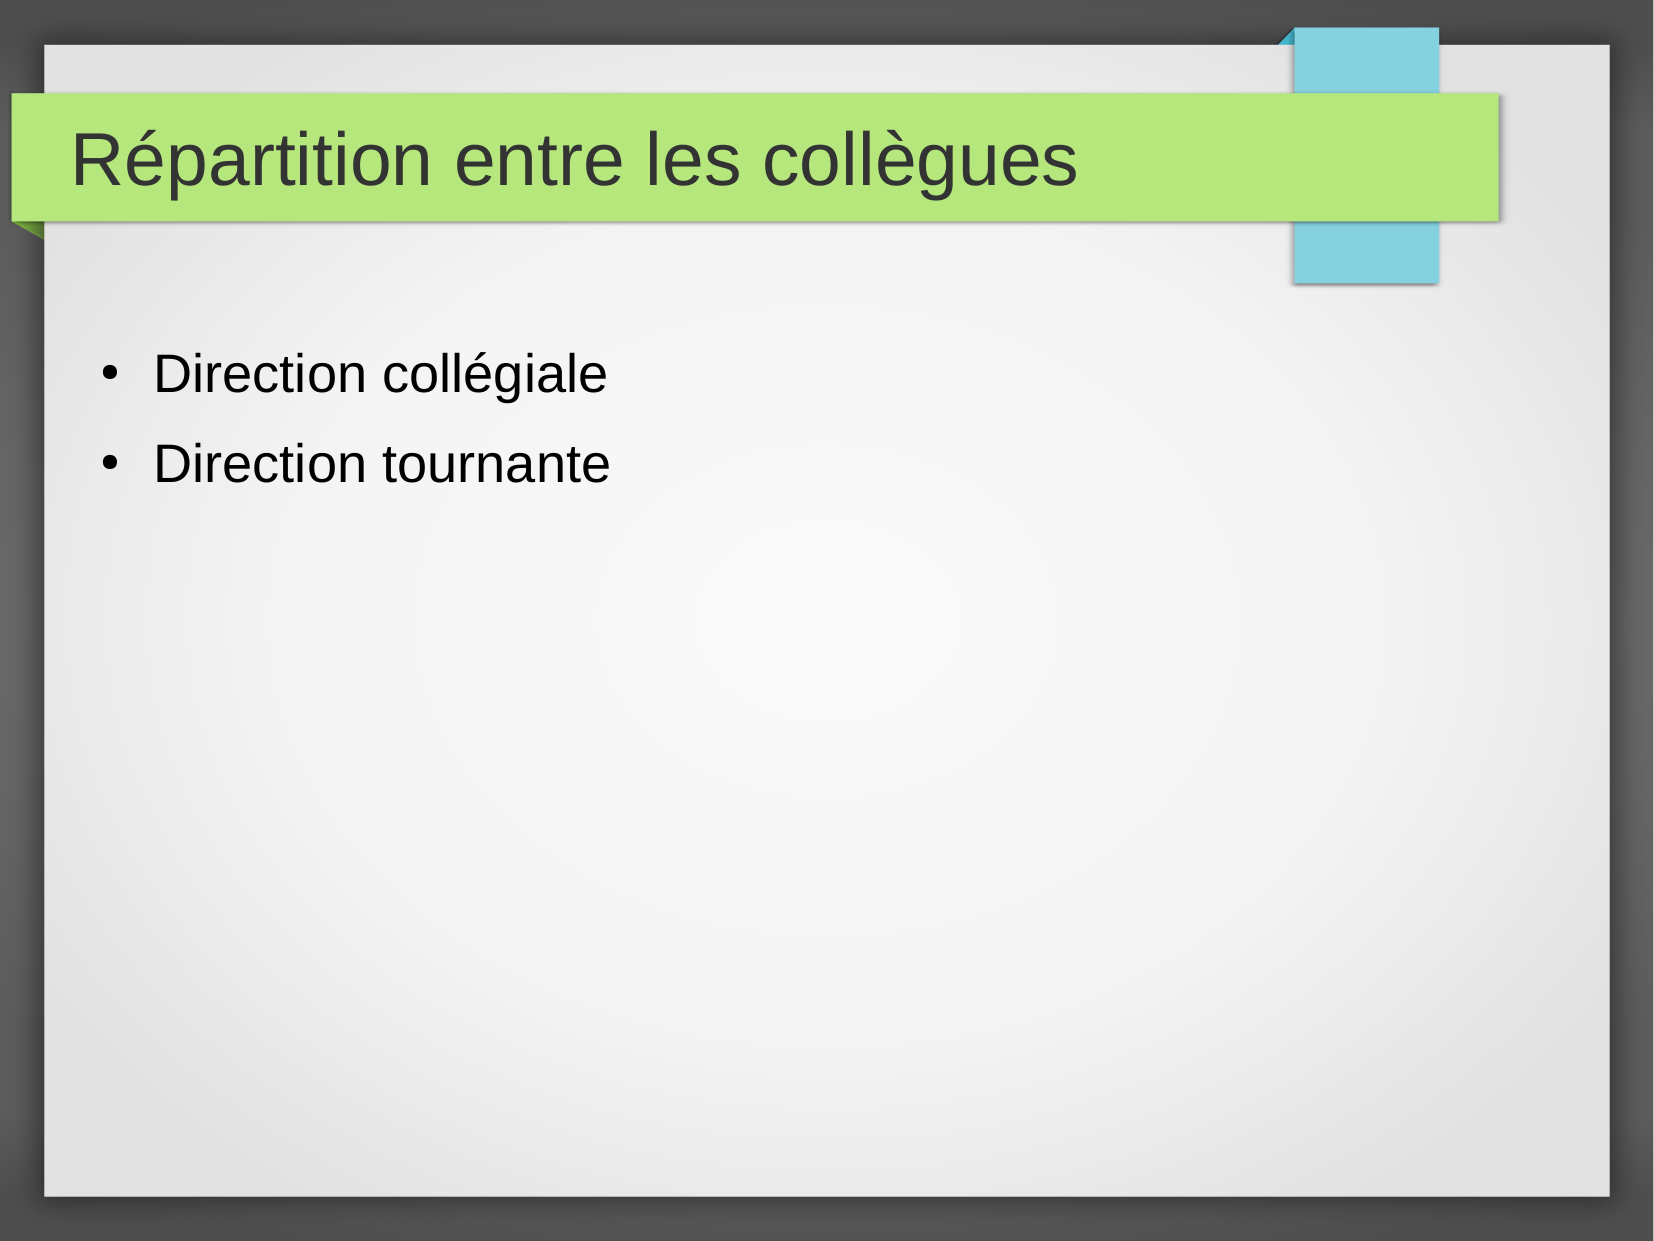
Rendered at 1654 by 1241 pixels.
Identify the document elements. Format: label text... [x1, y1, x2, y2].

title Répartition entre les collègues [70, 106, 1229, 213]
picture [0, 0, 1654, 1241]
list Direction collégiale Direction tournante [82, 343, 1538, 1063]
